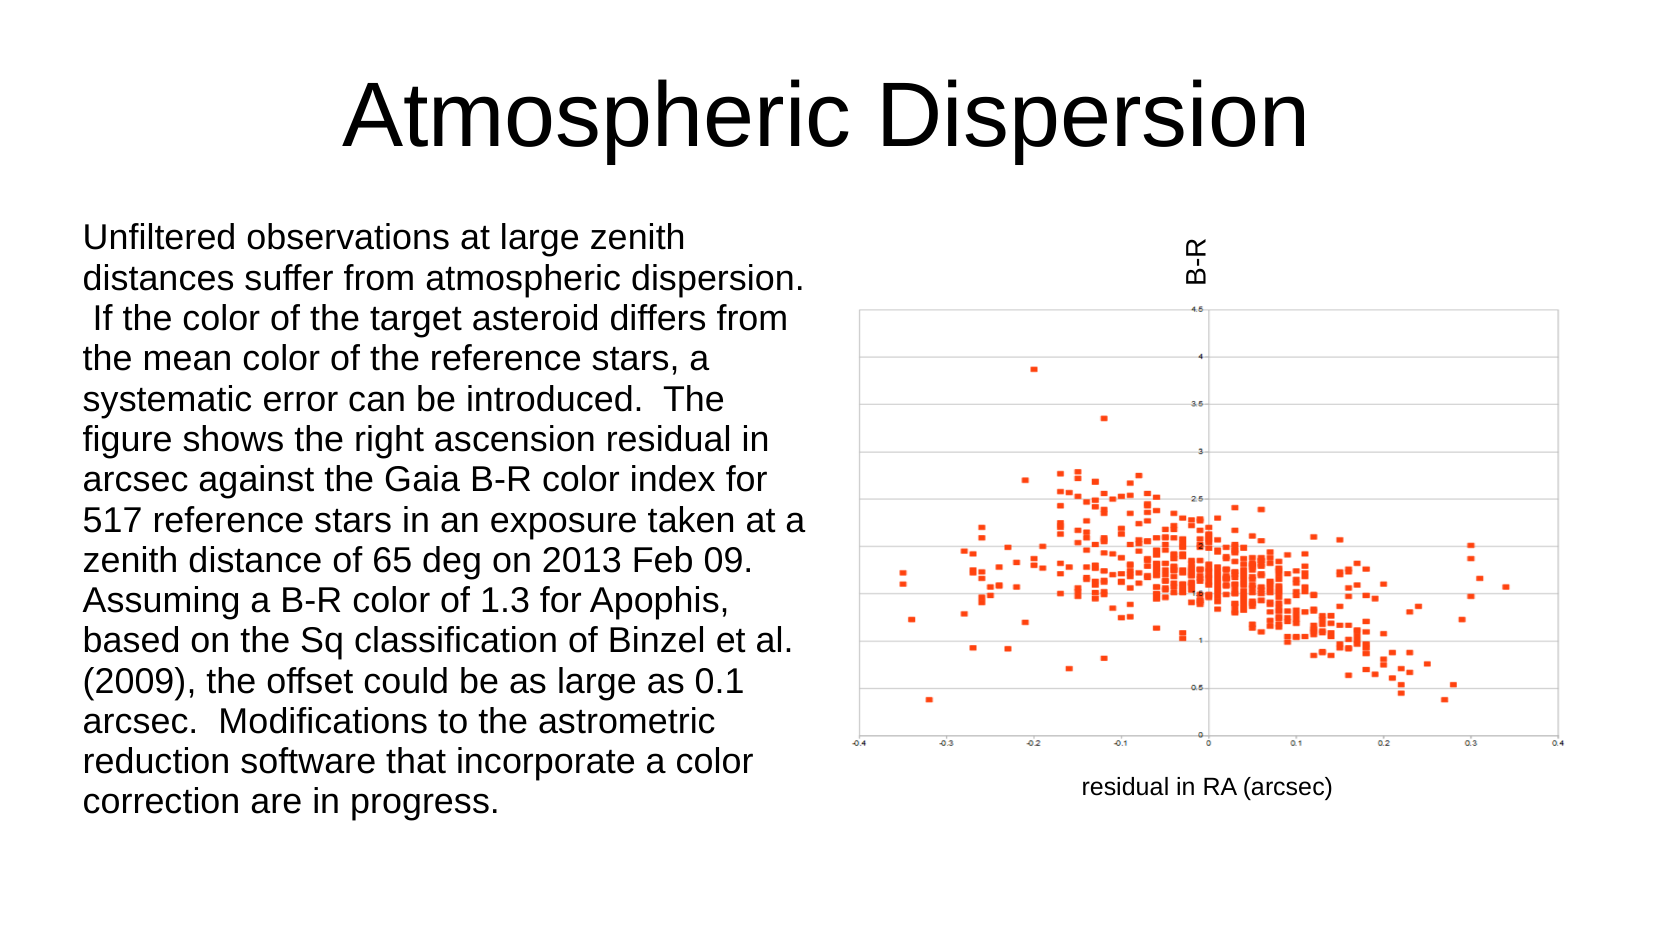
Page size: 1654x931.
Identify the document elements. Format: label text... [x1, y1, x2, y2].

text_box B-R [1173, 222, 1272, 302]
list Unfiltered observations at large zenith distances suffer from atmospheric dispersion. If the color of the target asteroid differs from the mean color of the reference stars, a systematic error can be introduced. The figure shows the right ascension residual in arcsec against the Gaia B-R color index for 517 reference stars in an exposure taken at a zenith distance of 65 deg on 2013 Feb 09. Assuming a B-R color of 1.3 for Apophis, based on the Sq classification of Binzel et al. (2009), the offset could be as large as 0.1 arcsec. Modifications to the astrometric reduction software that incorporate a color correction are in progress. [82, 217, 809, 832]
text_box residual in RA (arcsec) [1035, 765, 1381, 808]
picture [845, 297, 1572, 752]
title Atmospheric Dispersion [82, 37, 1571, 193]
